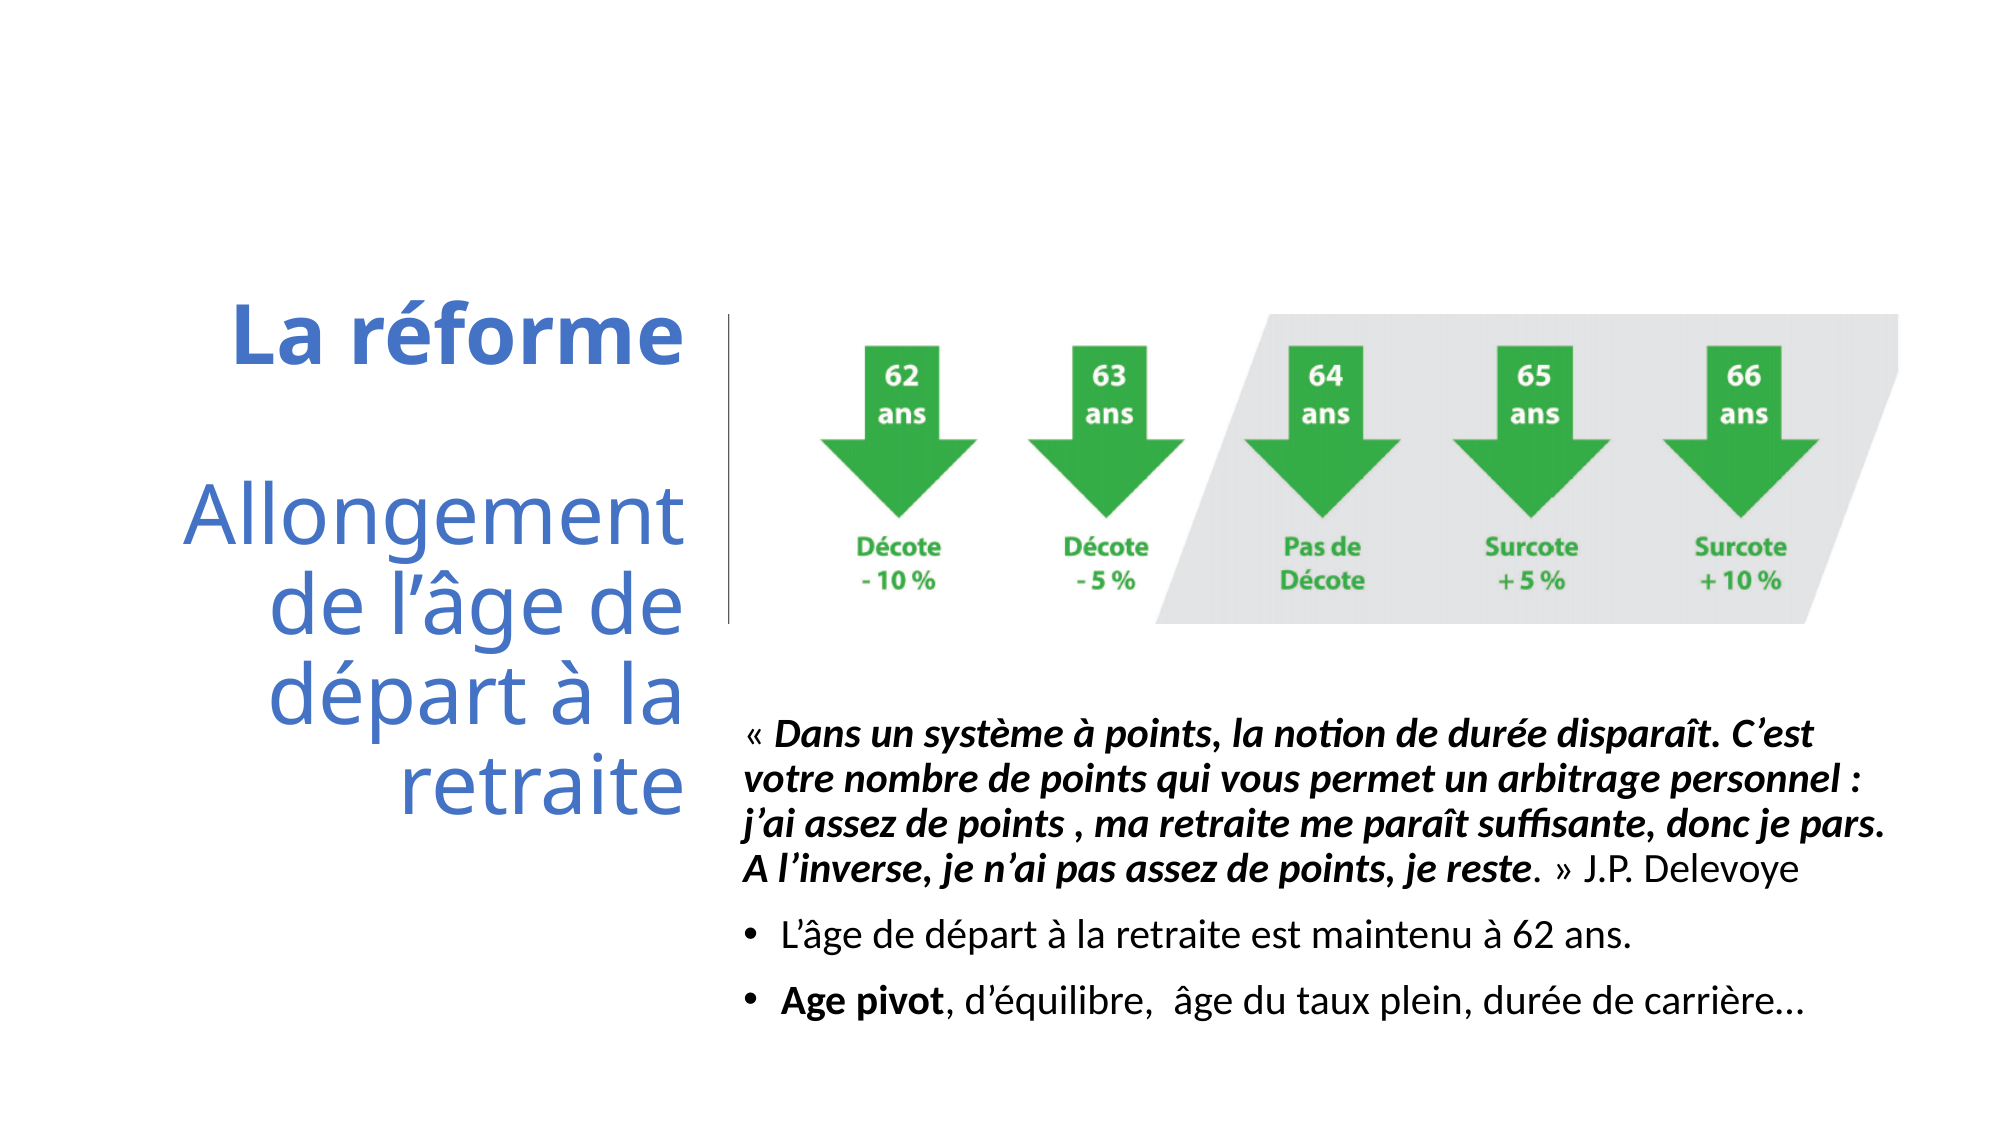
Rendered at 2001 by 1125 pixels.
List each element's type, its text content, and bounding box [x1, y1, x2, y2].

list « Dans un système à points, la notion de durée disparaît. C’est votre nombre de points qui vous permet un arbitrage personnel : j’ai assez de points , ma retraite me paraît suffisante, donc je pars. A l’inverse, je n’ai pas assez de points, je reste. » J.P. Delevoye L’âge de départ à la retraite est maintenu à 62 ans. Age pivot, d’équilibre, âge du taux plein, durée de carrière… [728, 704, 1908, 917]
picture [728, 314, 1908, 624]
text_box La réforme Allongement de l’âge de départ à la retraite [137, 158, 711, 967]
